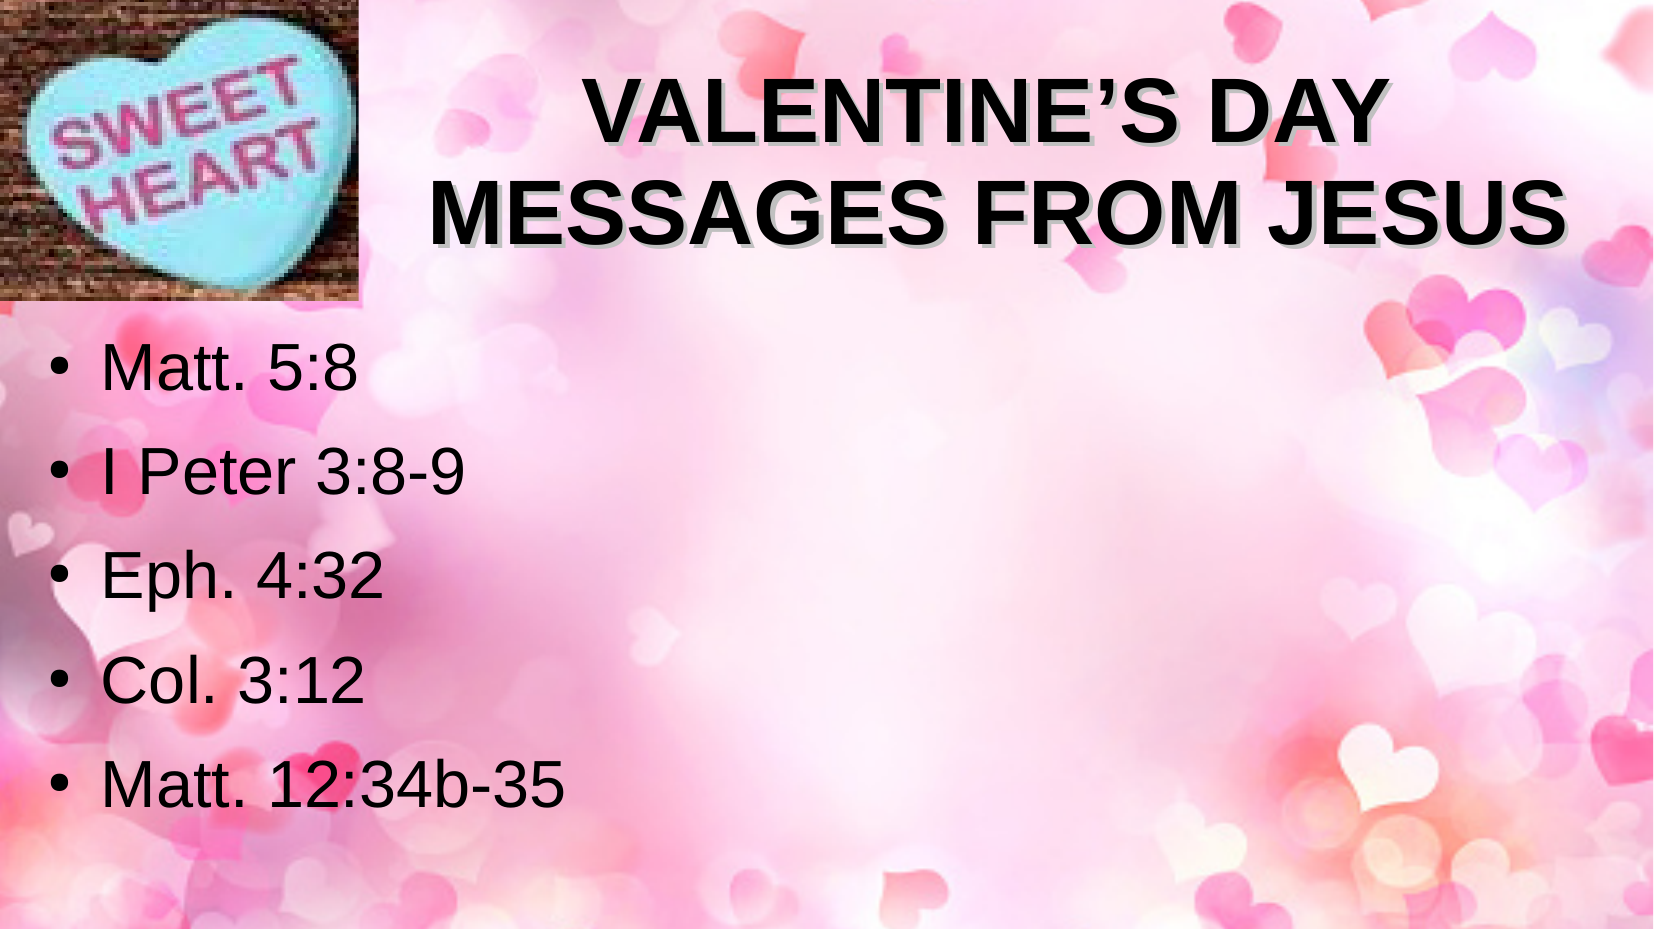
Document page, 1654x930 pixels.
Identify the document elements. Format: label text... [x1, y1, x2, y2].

picture [0, 0, 1654, 929]
list Matt. 5:8 I Peter 3:8-9 Eph. 4:32 Col. 3:12 Matt. 12:34b-35 [30, 330, 1636, 901]
title VALENTINE’S DAY MESSAGES FROM JESUS [345, 8, 1653, 316]
